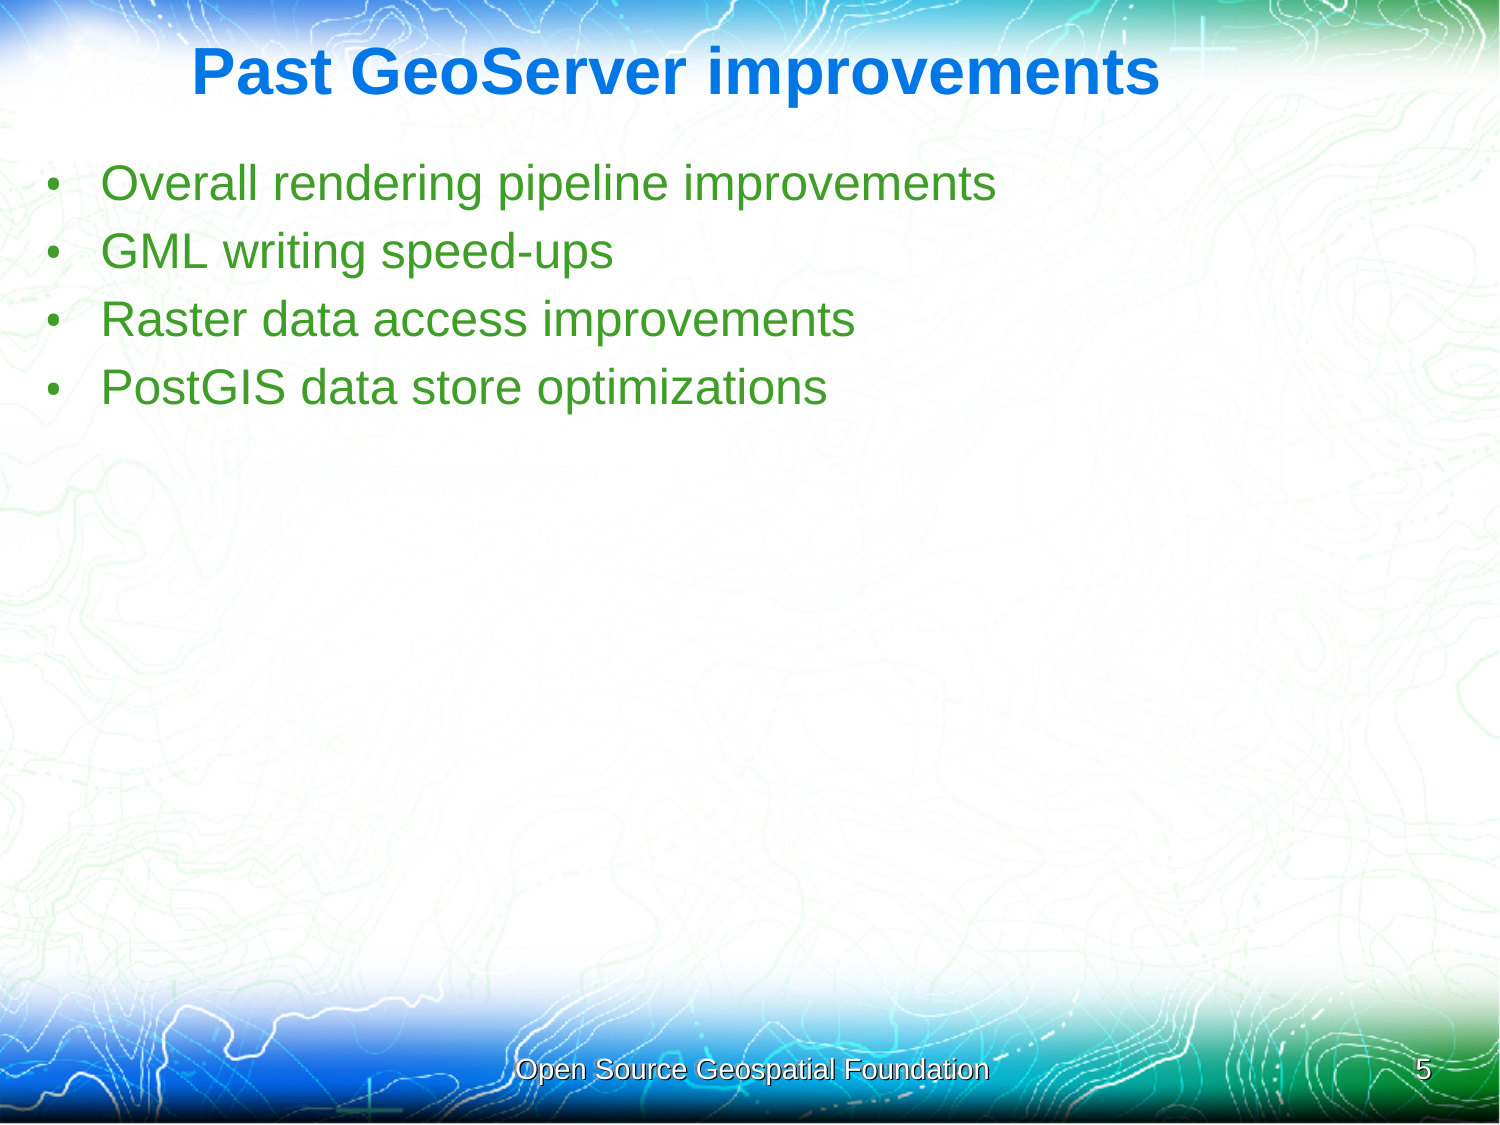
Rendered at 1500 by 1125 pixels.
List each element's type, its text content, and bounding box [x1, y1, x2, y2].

title Past GeoServer improvements [177, 20, 1477, 122]
list Overall rendering pipeline improvements GML writing speed-ups Raster data access improvements PostGIS data store optimizations [29, 147, 1477, 891]
picture [0, 0, 1500, 1125]
